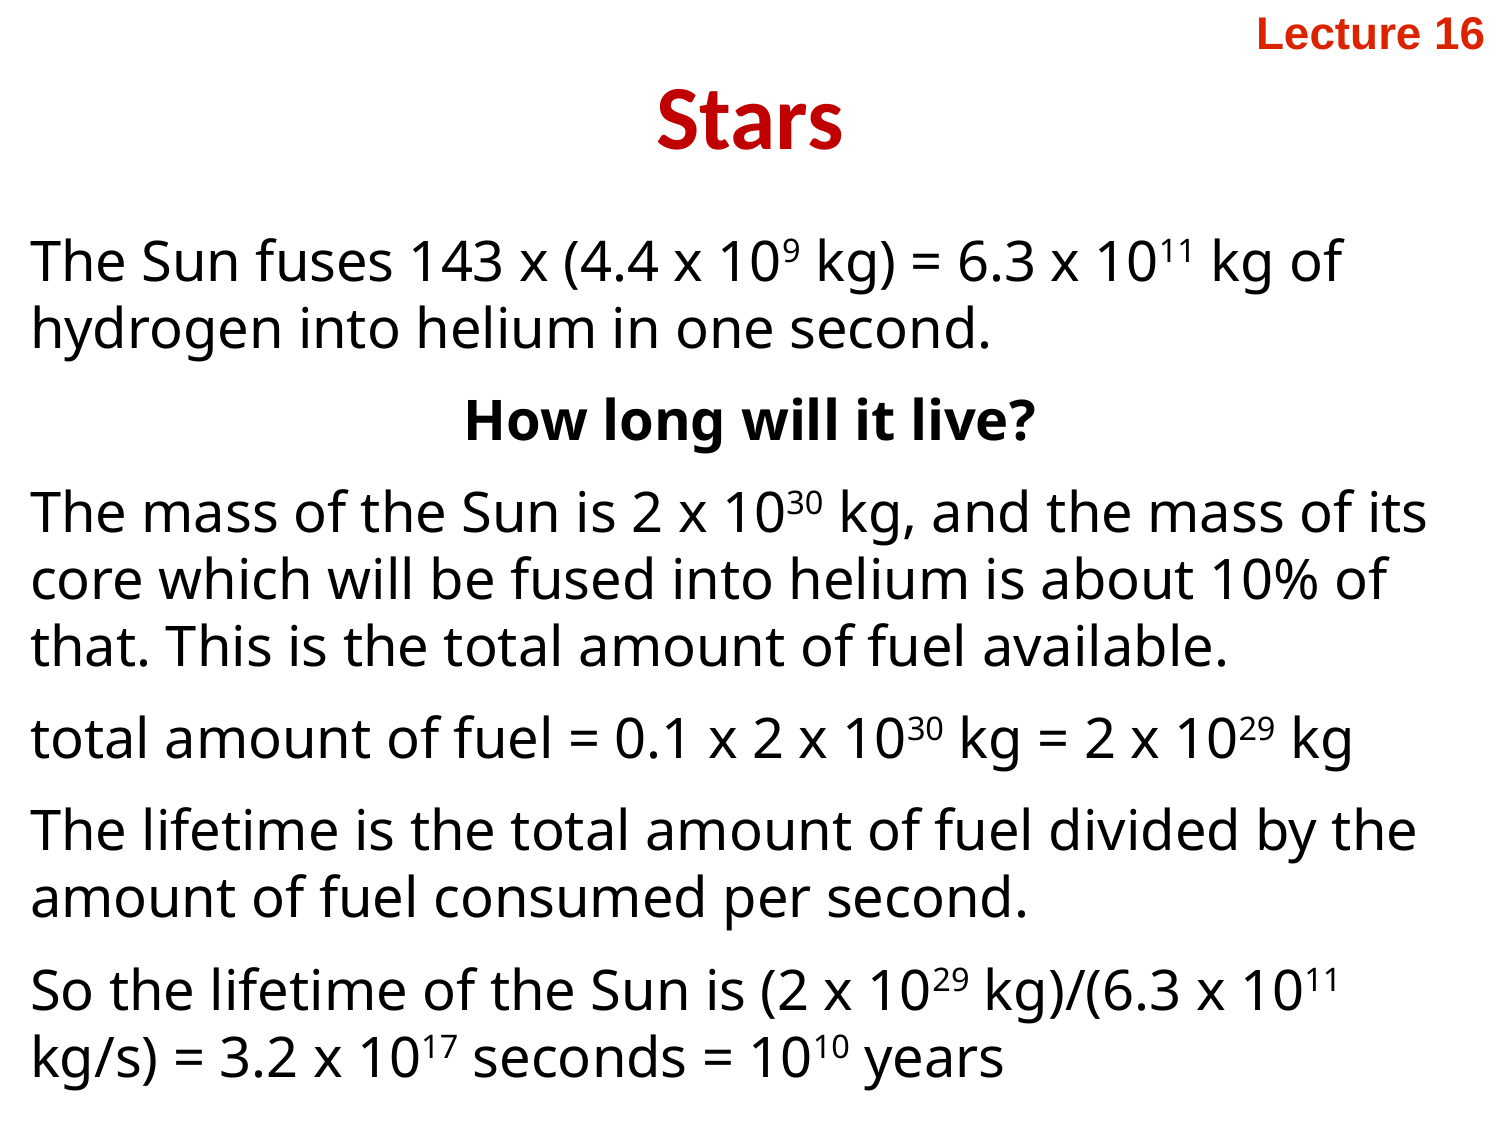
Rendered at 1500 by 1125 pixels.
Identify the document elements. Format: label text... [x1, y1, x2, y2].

list The Sun fuses 143 x (4.4 x 109 kg) = 6.3 x 1011 kg of hydrogen into helium in one second. How long will it live? The mass of the Sun is 2 x 1030 kg, and the mass of its core which will be fused into helium is about 10% of that. This is the total amount of fuel available. total amount of fuel = 0.1 x 2 x 1030 kg = 2 x 1029 kg The lifetime is the total amount of fuel divided by the amount of fuel consumed per second. So the lifetime of the Sun is (2 x 1029 kg)/(6.3 x 1011 kg/s) = 3.2 x 1017 seconds = 1010 years [30, 224, 1471, 1103]
text_box Lecture 16 [1185, 0, 1500, 67]
title Stars [30, 29, 1471, 196]
